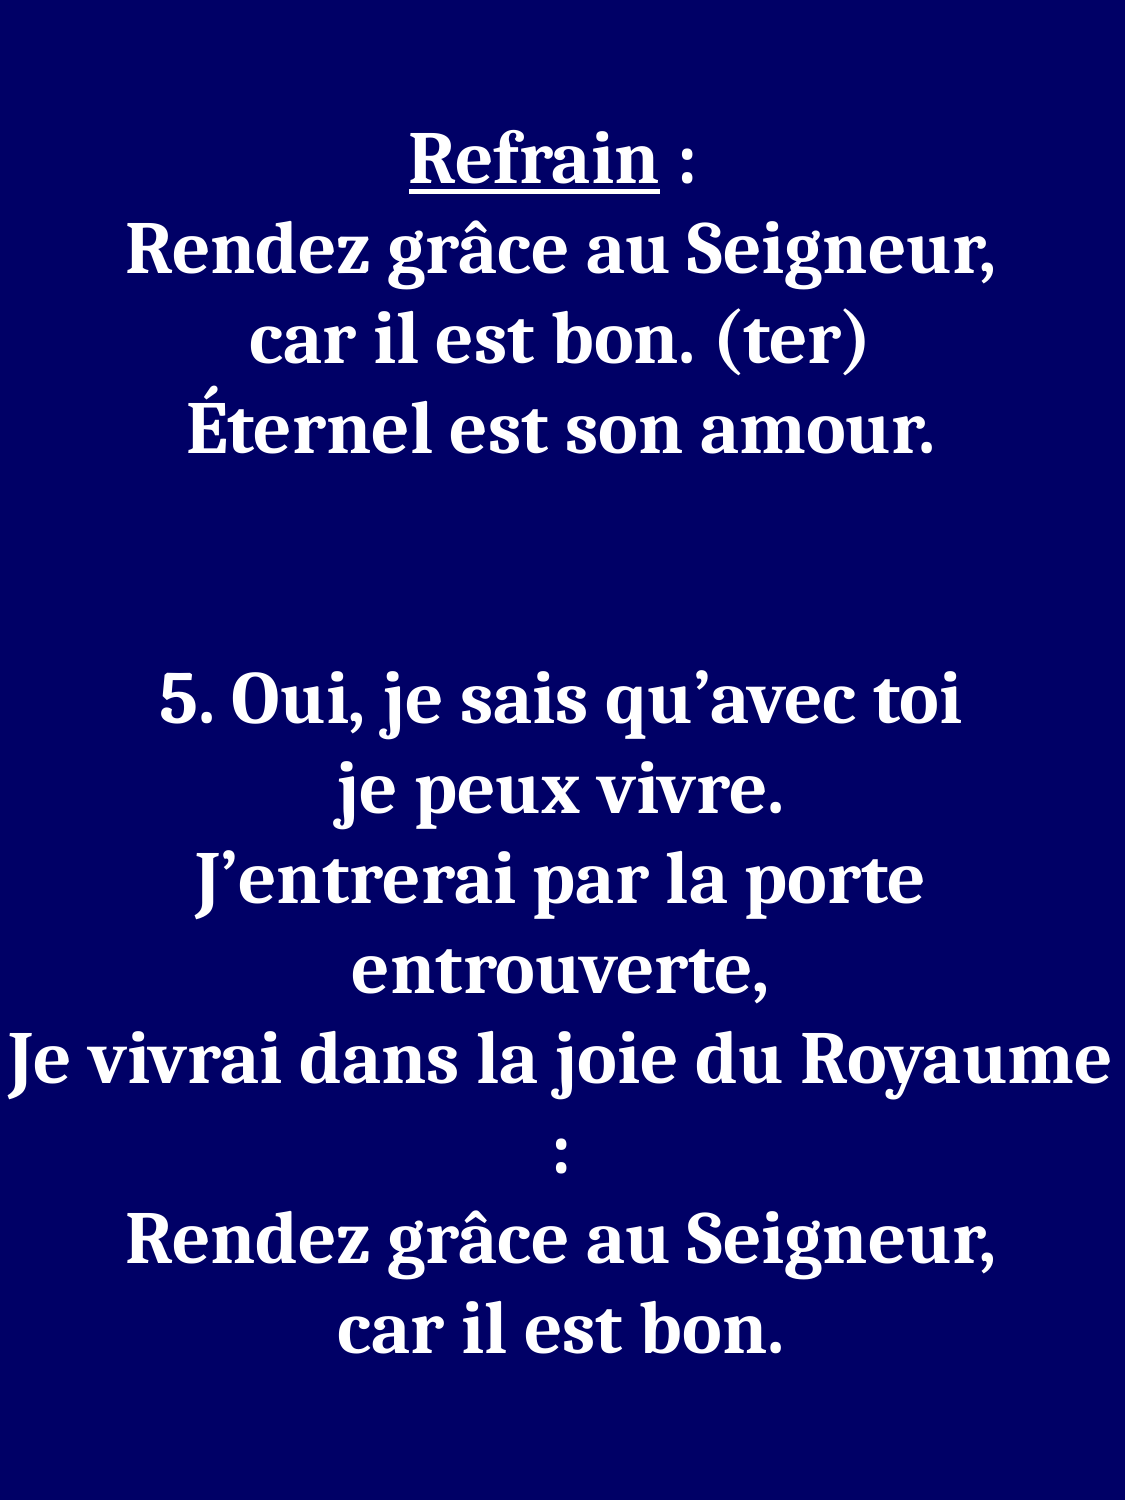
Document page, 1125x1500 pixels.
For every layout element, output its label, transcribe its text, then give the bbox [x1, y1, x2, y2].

text_box Refrain : Rendez grâce au Seigneur, car il est bon. (ter) Éternel est son amour. 5. Oui, je sais qu’avec toi je peux vivre. J’entrerai par la porte entrouverte, Je vivrai dans la joie du Royaume : Rendez grâce au Seigneur, car il est bon. [0, 11, 1125, 1377]
